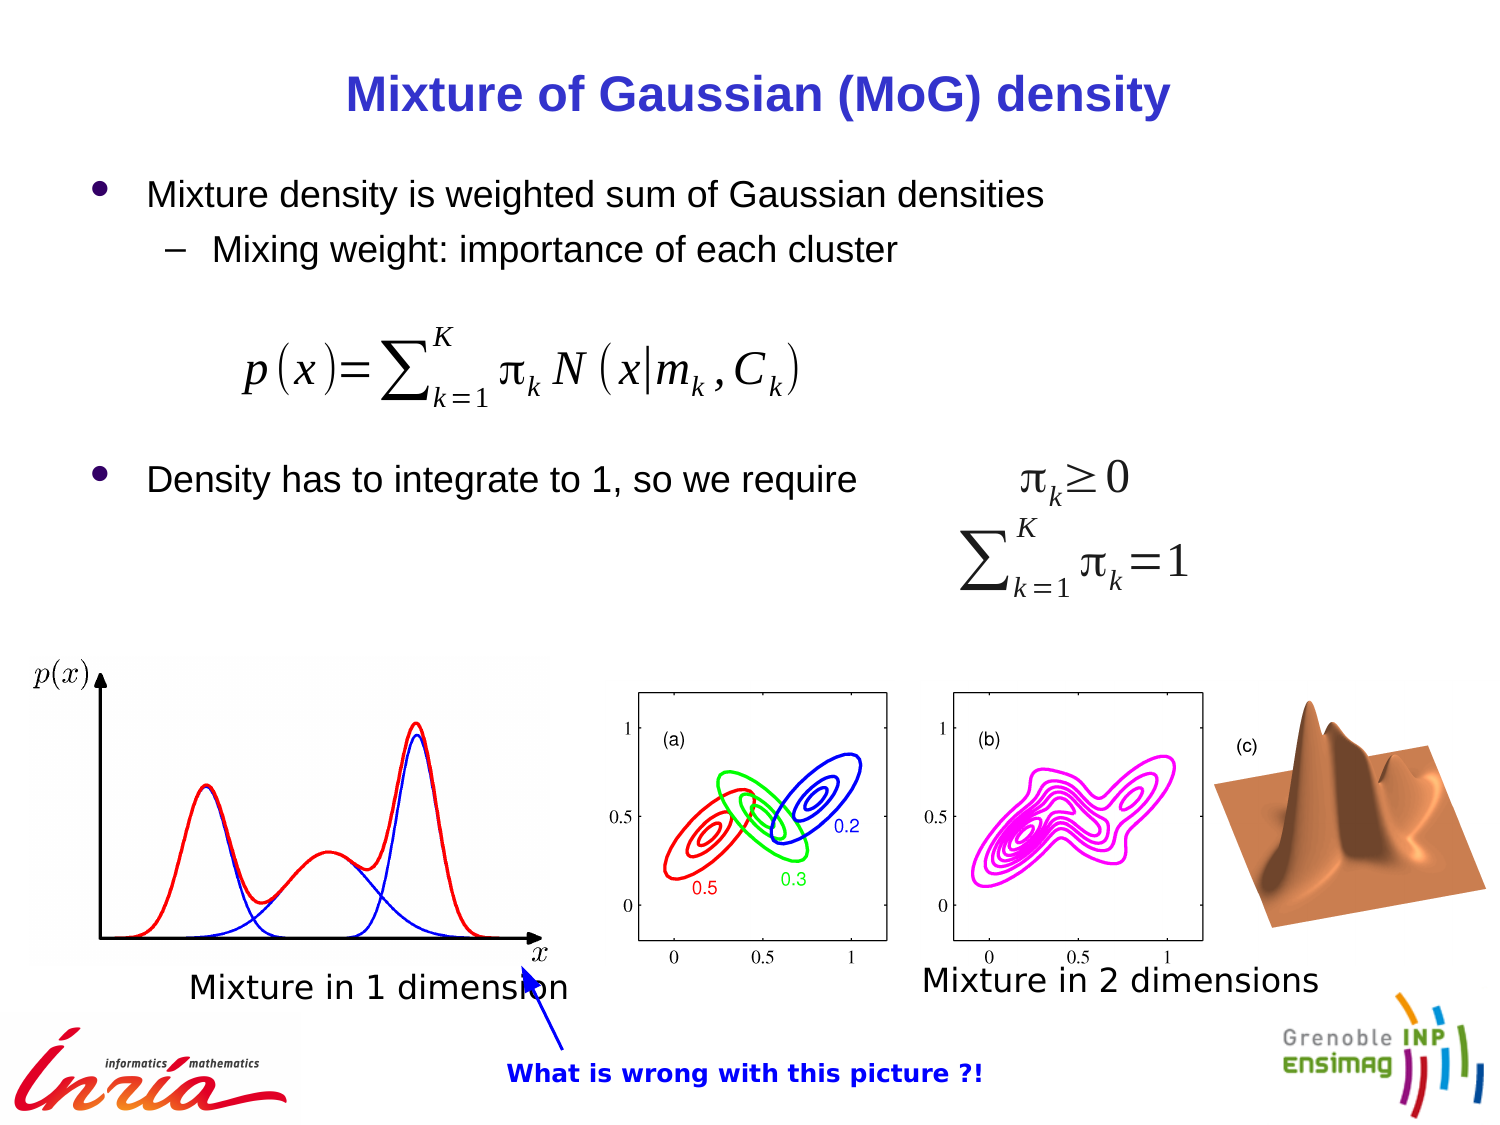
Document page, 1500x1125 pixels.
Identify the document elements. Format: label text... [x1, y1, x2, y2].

text_box What is wrong with this picture ?! [491, 1050, 1001, 1096]
list Mixture density is weighted sum of Gaussian densities Mixing weight: importance of each cluster Density has to integrate to 1, so we require [75, 162, 1426, 1101]
picture [29, 656, 550, 966]
chart [225, 321, 815, 413]
picture [0, 1012, 301, 1125]
chart [945, 450, 1202, 605]
title Mixture of Gaussian (MoG) density [75, 45, 1426, 138]
text_box Mixture in 2 dimensions [906, 952, 1335, 1008]
picture [605, 680, 895, 966]
picture [1266, 986, 1489, 1125]
picture [920, 680, 1500, 966]
text_box Mixture in 1 dimension [173, 959, 585, 1015]
